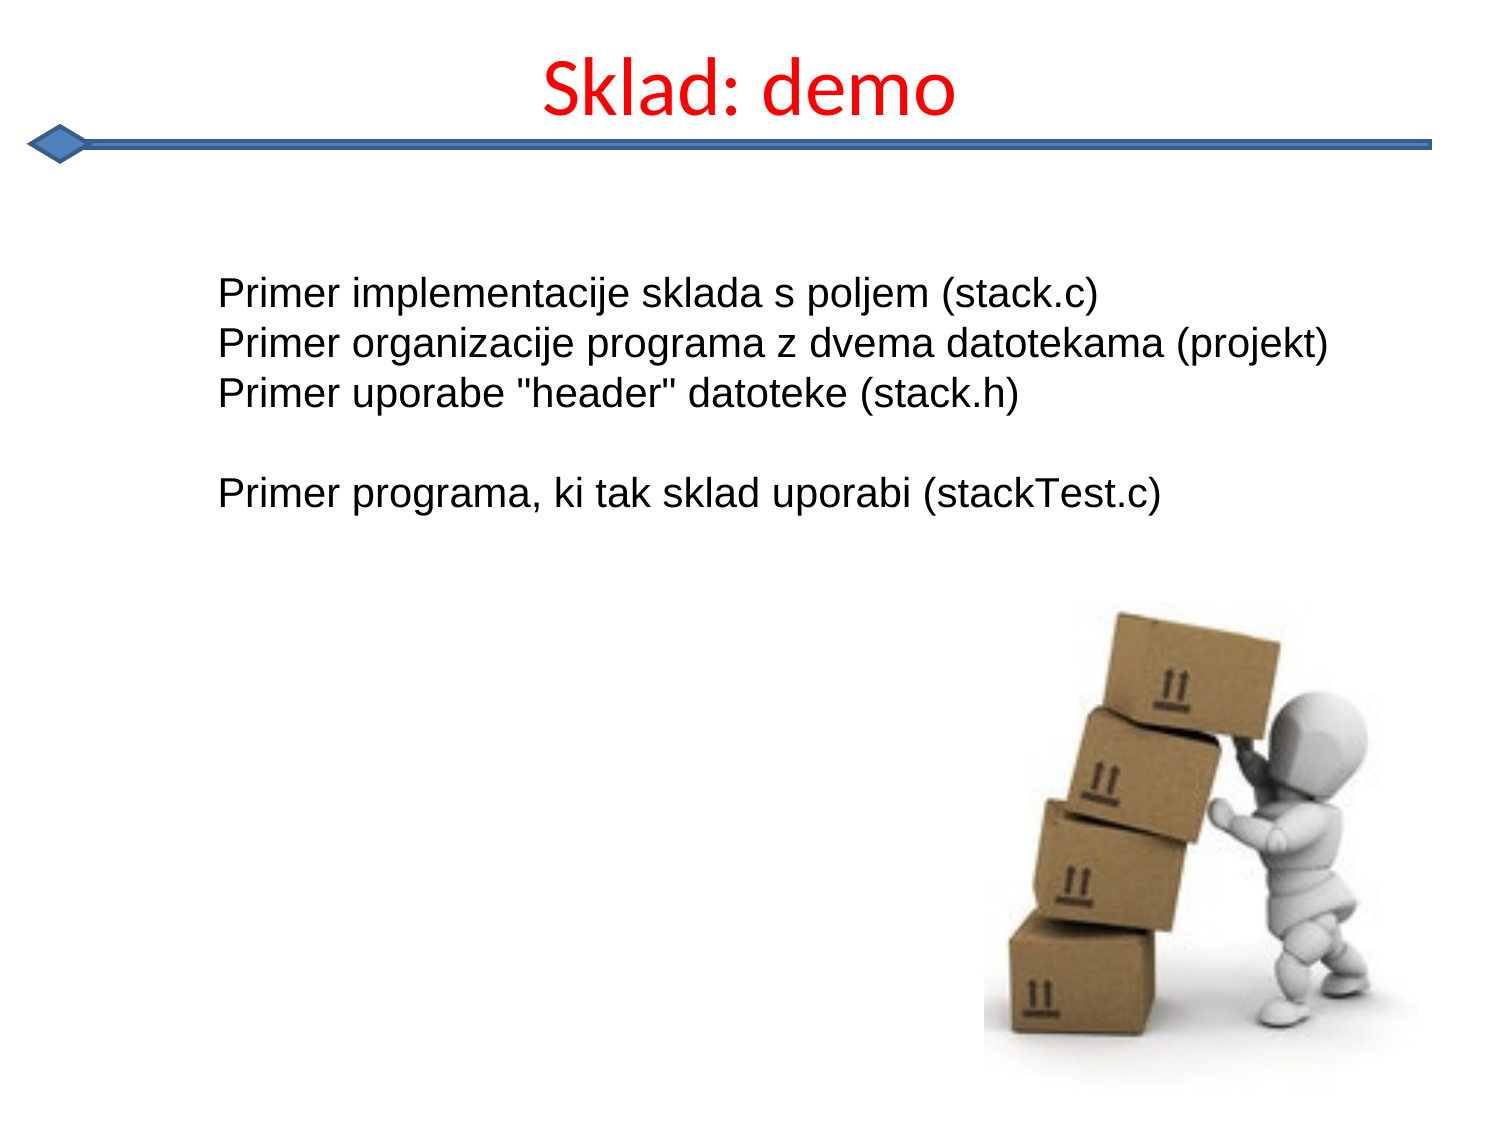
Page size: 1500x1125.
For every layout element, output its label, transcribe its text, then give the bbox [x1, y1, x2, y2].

picture [984, 601, 1418, 1096]
text_box Primer implementacije sklada s poljem (stack.c) Primer organizacije programa z dvema datotekama (projekt) Primer uporabe "header" datoteke (stack.h) Primer programa, ki tak sklad uporabi (stackTest.c) [202, 257, 1345, 524]
title Sklad: demo [75, 23, 1426, 141]
